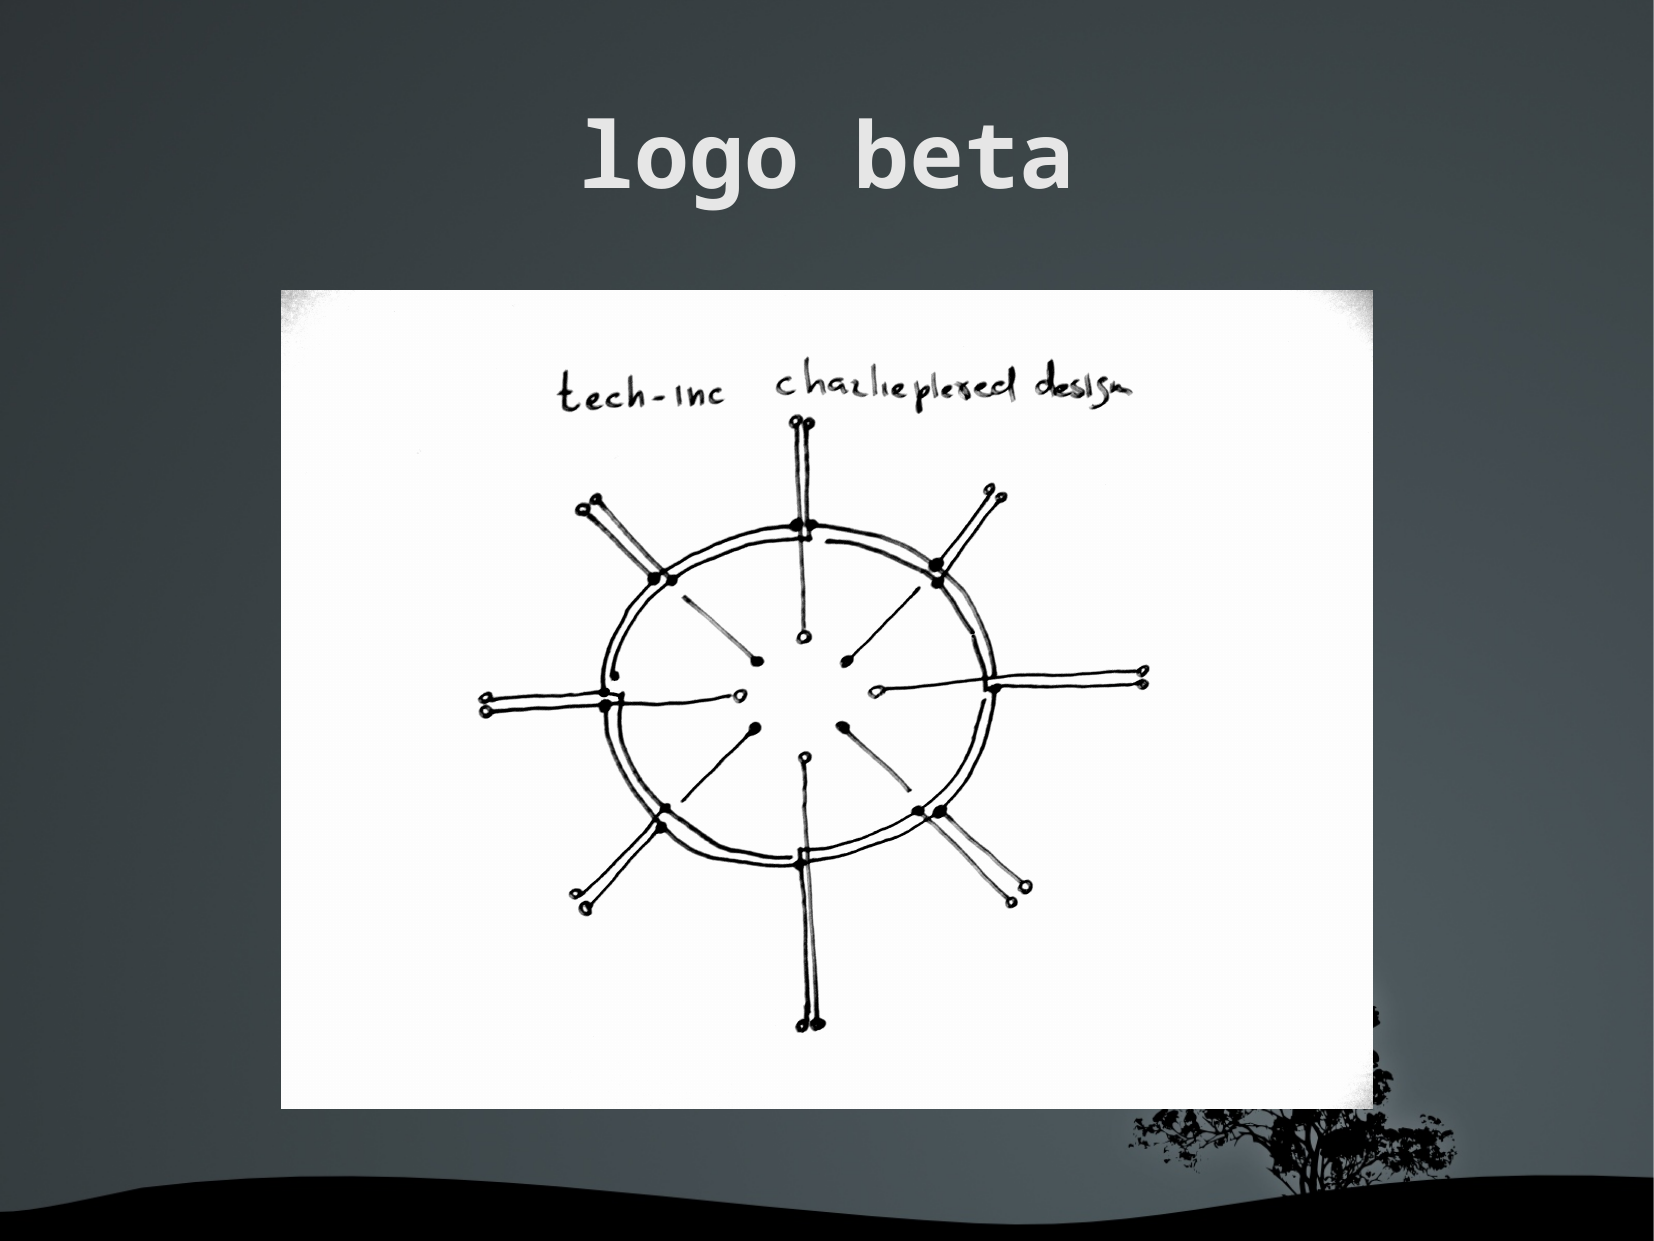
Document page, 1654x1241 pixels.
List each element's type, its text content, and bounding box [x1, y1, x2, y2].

title logo beta [82, 49, 1571, 257]
picture [0, 0, 1654, 1241]
